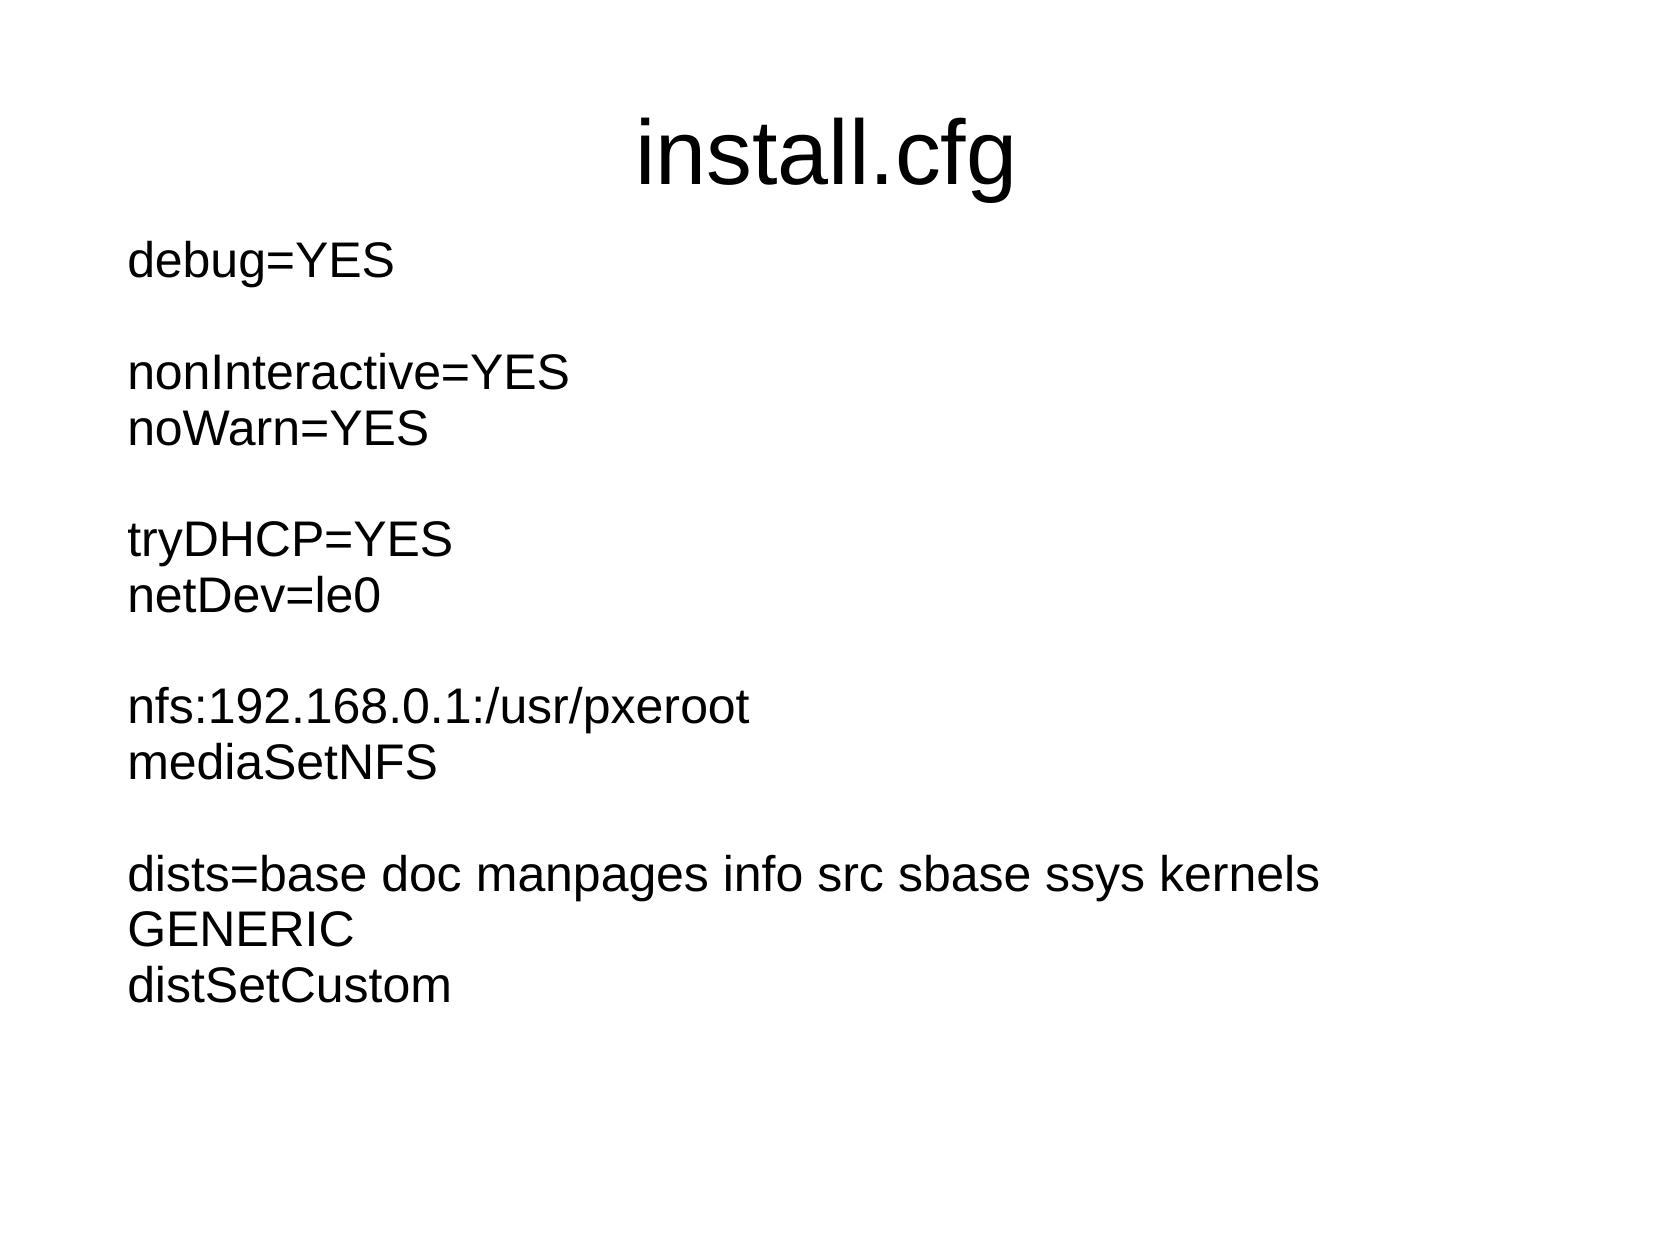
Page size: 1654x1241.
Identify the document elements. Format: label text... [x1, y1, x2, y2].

table_header debug=YES nonInteractive=YES noWarn=YES tryDHCP=YES netDev=le0 nfs:192.168.0.1:/usr/pxeroot mediaSetNFS dists=base doc manpages info src sbase ssys kernels GENERIC distSetCustom [113, 225, 1541, 1178]
title install.cfg [82, 56, 1571, 250]
